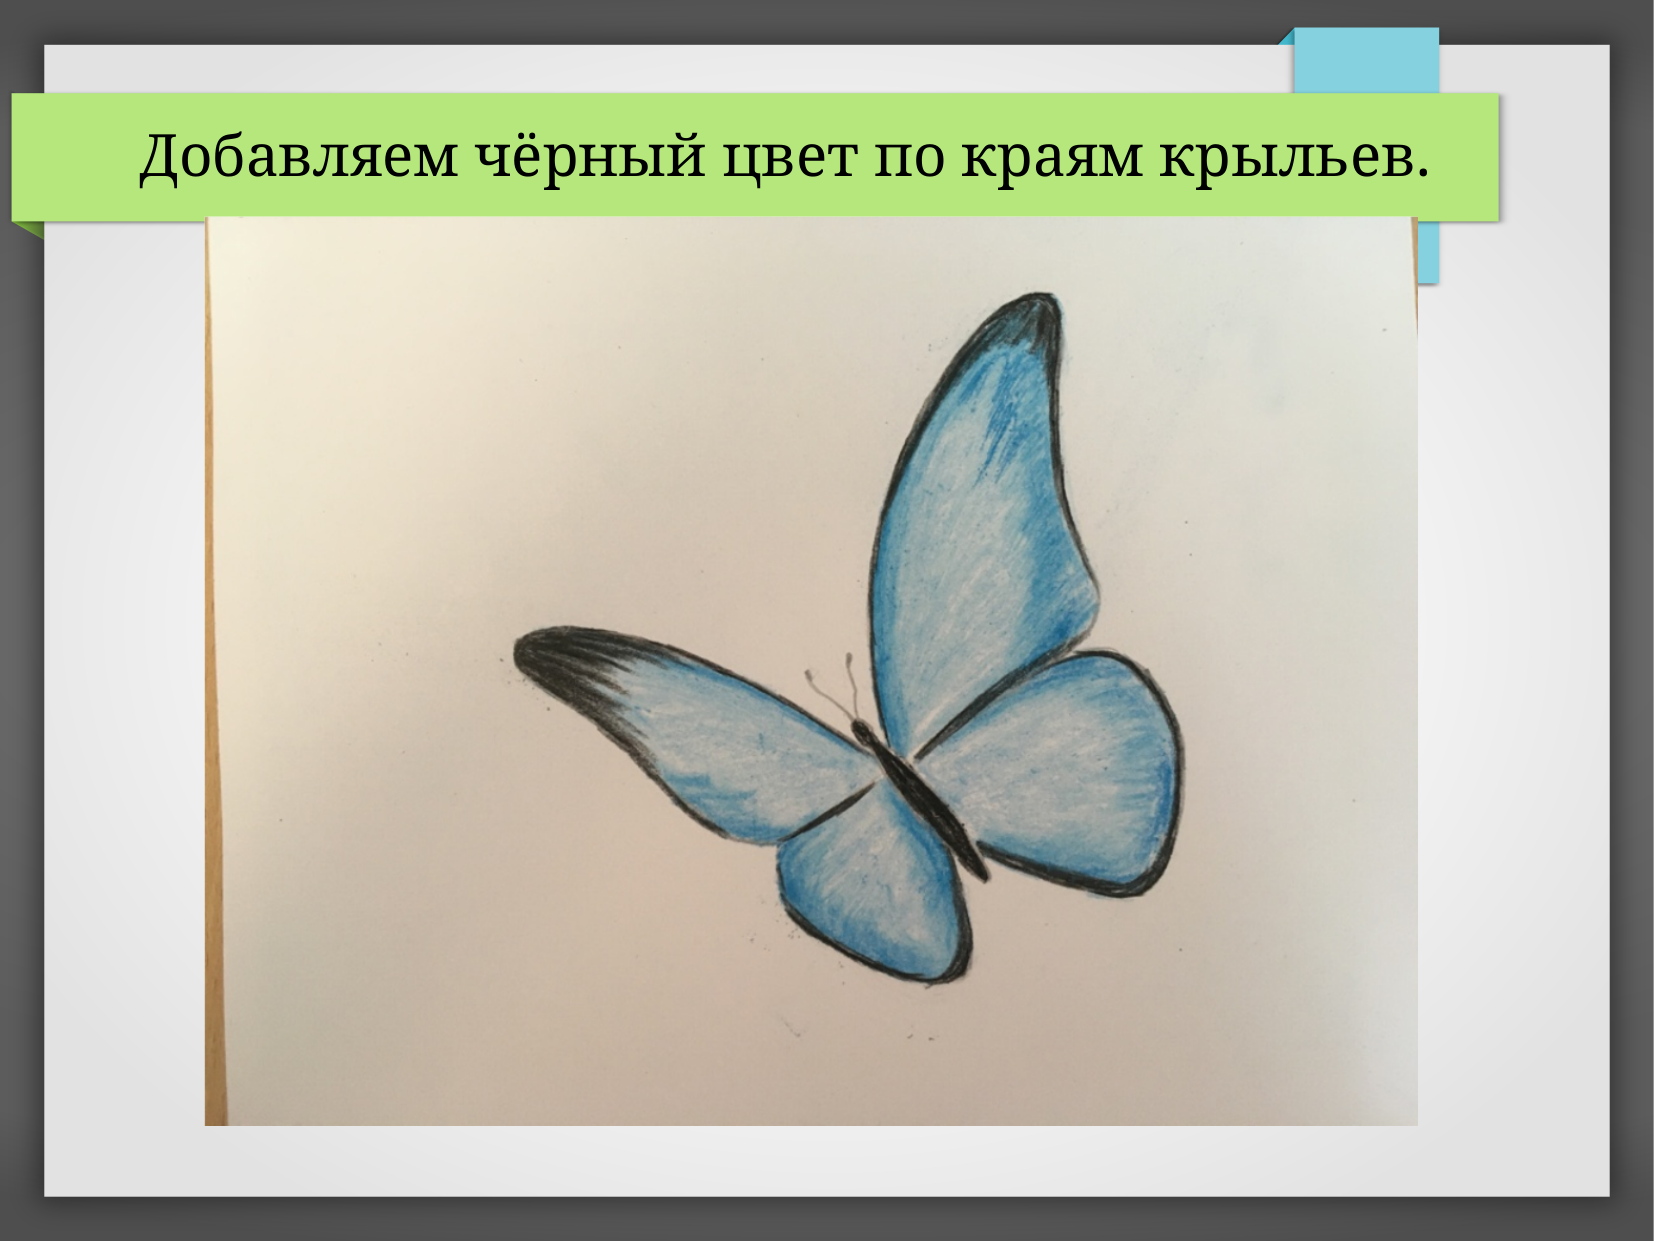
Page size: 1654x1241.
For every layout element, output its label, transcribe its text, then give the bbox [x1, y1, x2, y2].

picture [0, 0, 1654, 1241]
title Добавляем чёрный цвет по краям крыльев. [23, 69, 1548, 238]
